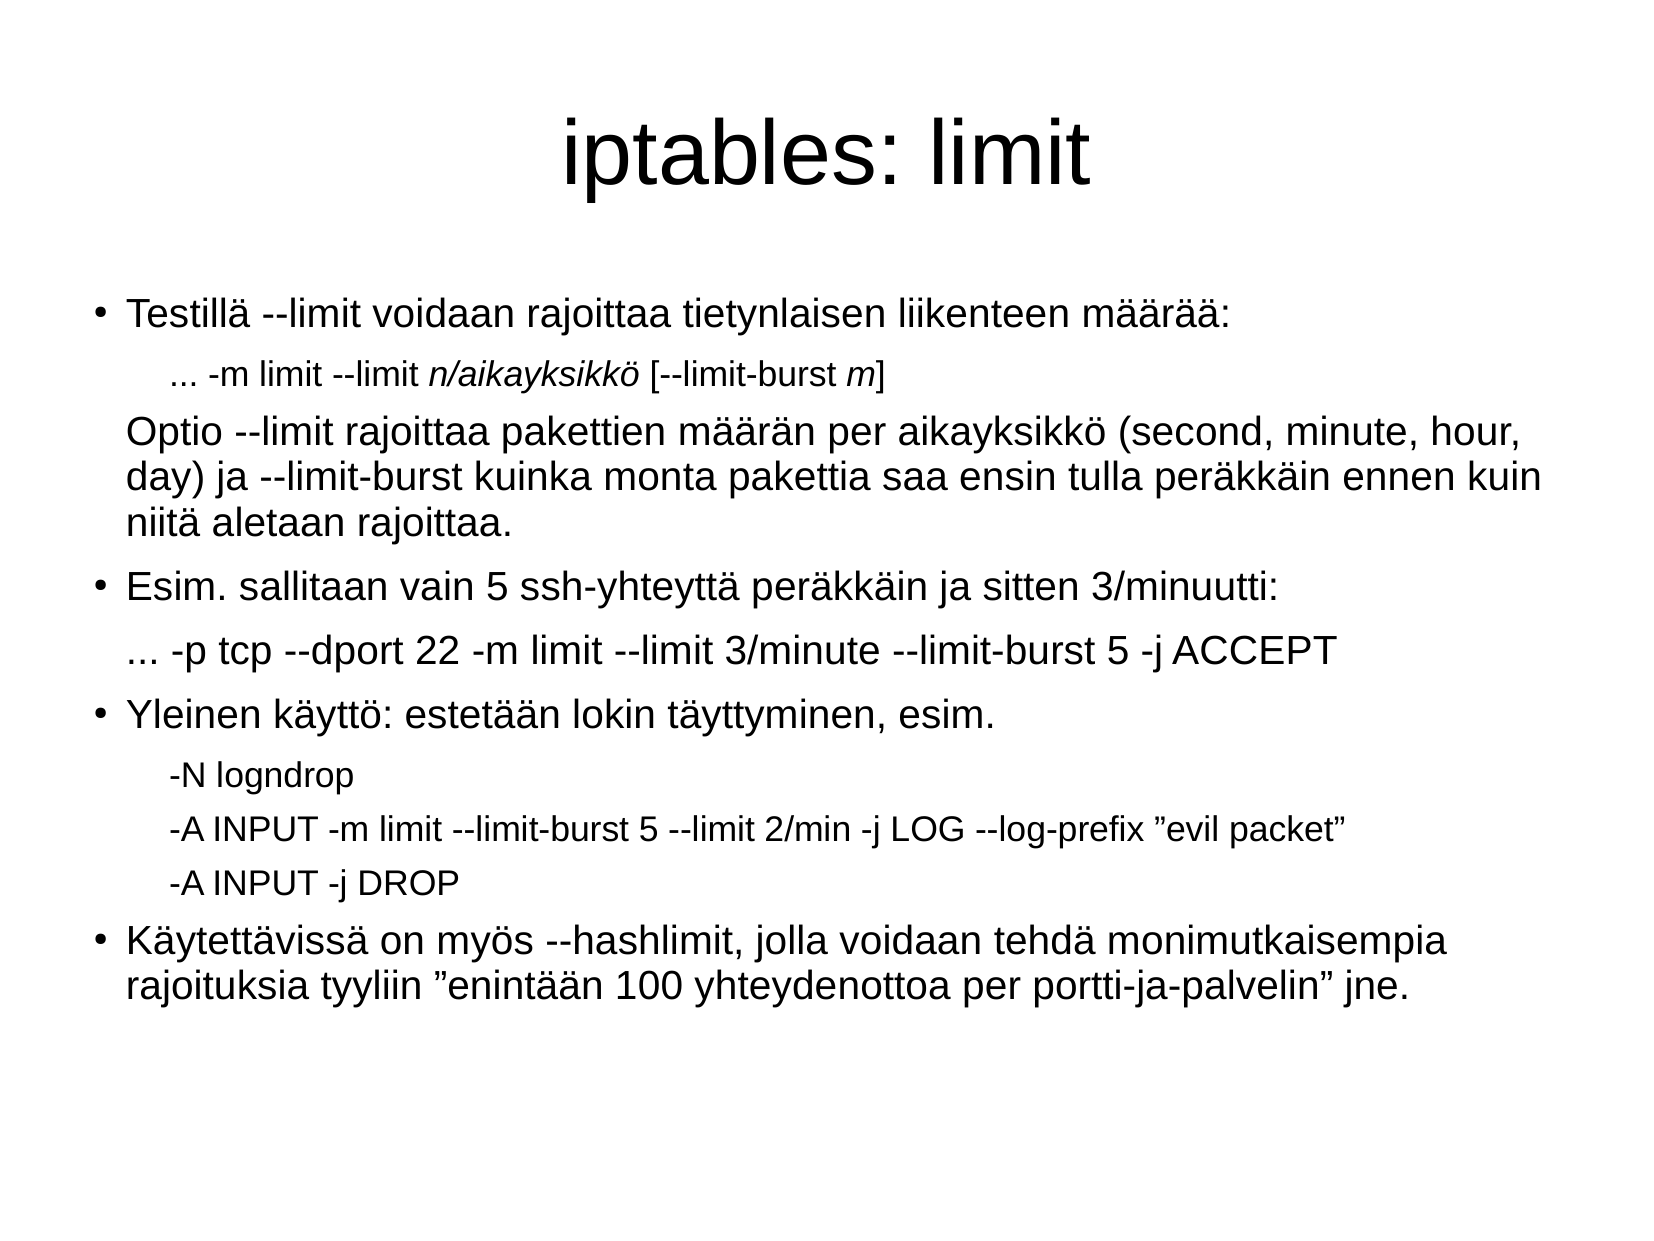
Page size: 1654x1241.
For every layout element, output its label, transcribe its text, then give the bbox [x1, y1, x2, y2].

list Testillä --limit voidaan rajoittaa tietynlaisen liikenteen määrää: ... -m limit --limit n/aikayksikkö [--limit-burst m] Optio --limit rajoittaa pakettien määrän per aikayksikkö (second, minute, hour, day) ja --limit-burst kuinka monta pakettia saa ensin tulla peräkkäin ennen kuin niitä aletaan rajoittaa. Esim. sallitaan vain 5 ssh-yhteyttä peräkkäin ja sitten 3/minuutti: ... -p tcp --dport 22 -m limit --limit 3/minute --limit-burst 5 -j ACCEPT Yleinen käyttö: estetään lokin täyttyminen, esim. -N logndrop -A INPUT -m limit --limit-burst 5 --limit 2/min -j LOG --log-prefix ”evil packet” -A INPUT -j DROP Käytettävissä on myös --hashlimit, jolla voidaan tehdä monimutkaisempia rajoituksia tyyliin ”enintään 100 yhteydenottoa per portti-ja-palvelin” jne. [82, 290, 1571, 1010]
title iptables: limit [82, 49, 1571, 257]
